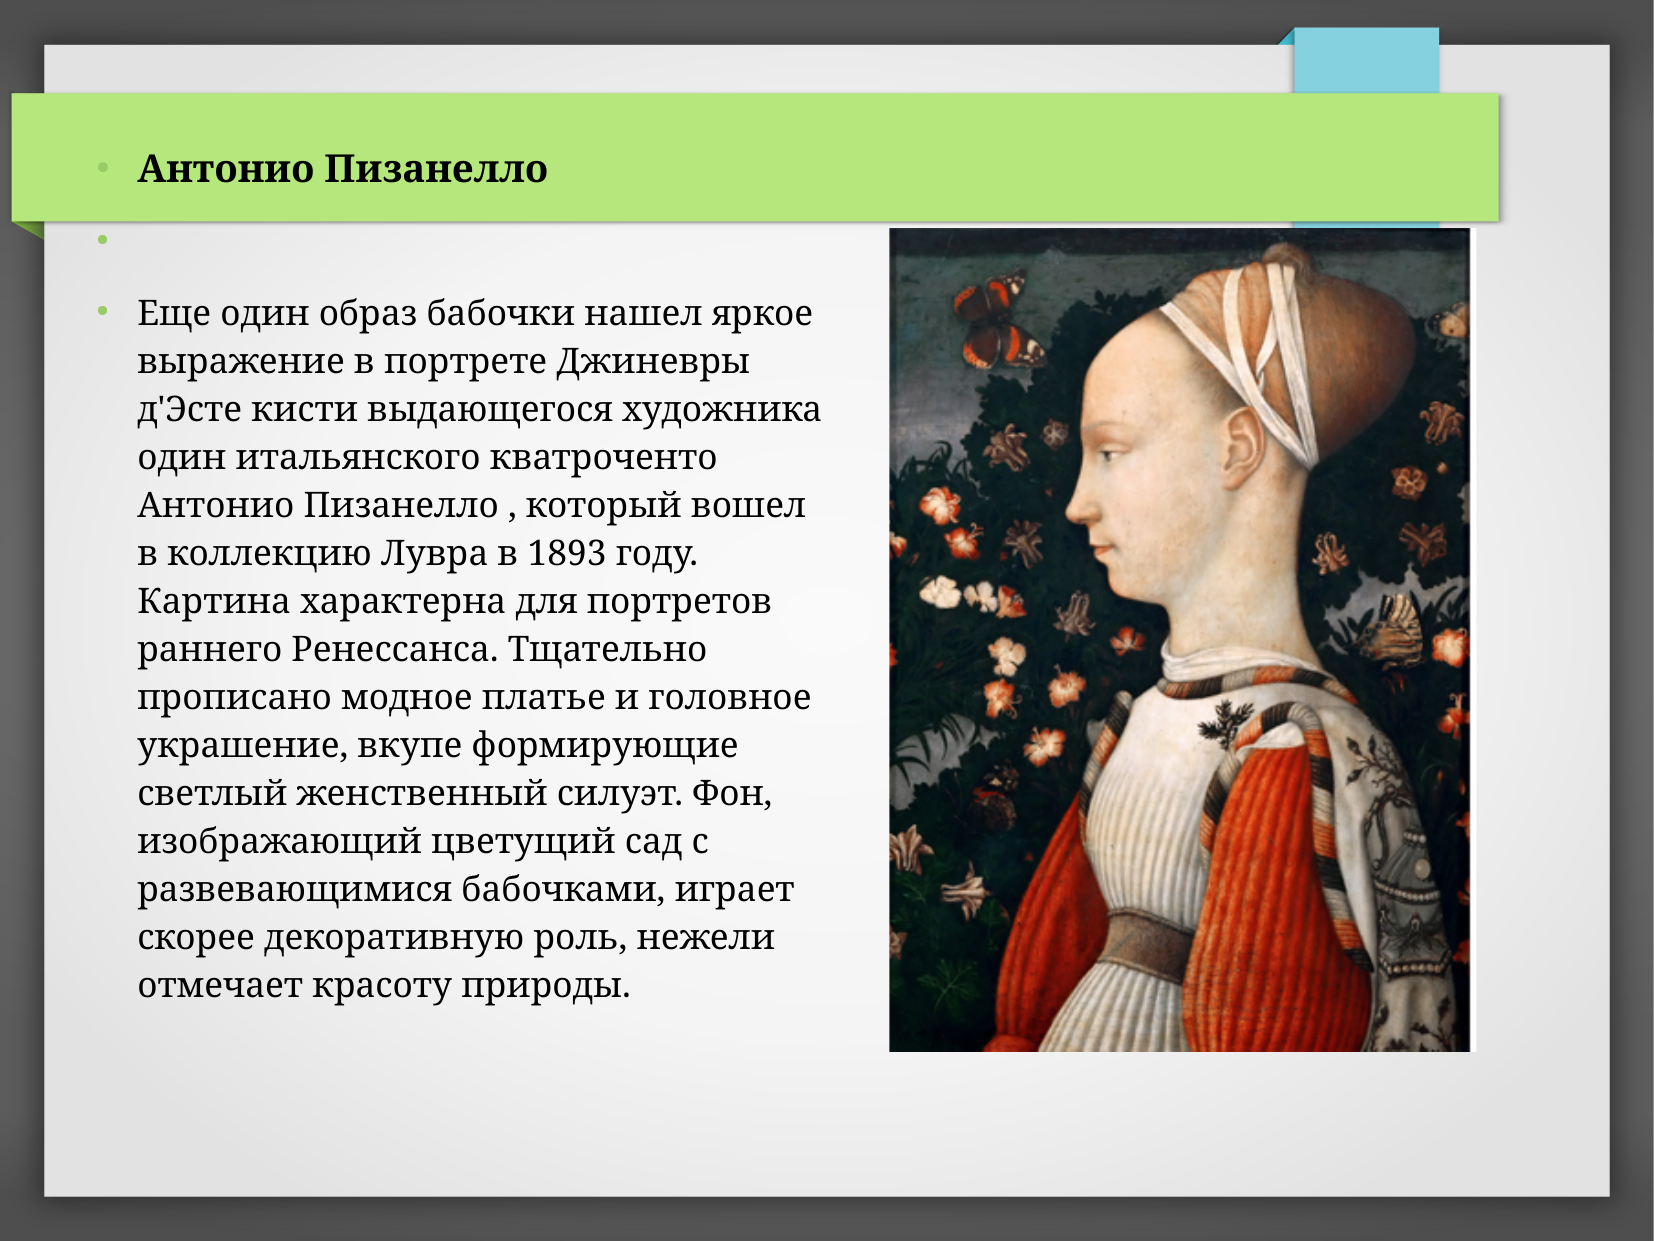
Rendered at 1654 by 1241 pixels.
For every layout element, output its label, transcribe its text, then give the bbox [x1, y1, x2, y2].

list Антонио Пизанелло Еще один образ бабочки нашел яркое выражение в портрете Джиневры д'Эсте кисти выдающегося художника один итальянского кватроченто Антонио Пизанелло , который вошел в коллекцию Лувра в 1893 году. Картина характерна для портретов раннего Ренессанса. Тщательно прописано модное платье и головное украшение, вкупе формирующие светлый женственный силуэт. Фон, изображающий цветущий сад с развевающимися бабочками, играет скорее декоративную роль, нежели отмечает красоту природы. [82, 141, 827, 1044]
picture [0, 0, 1654, 1241]
